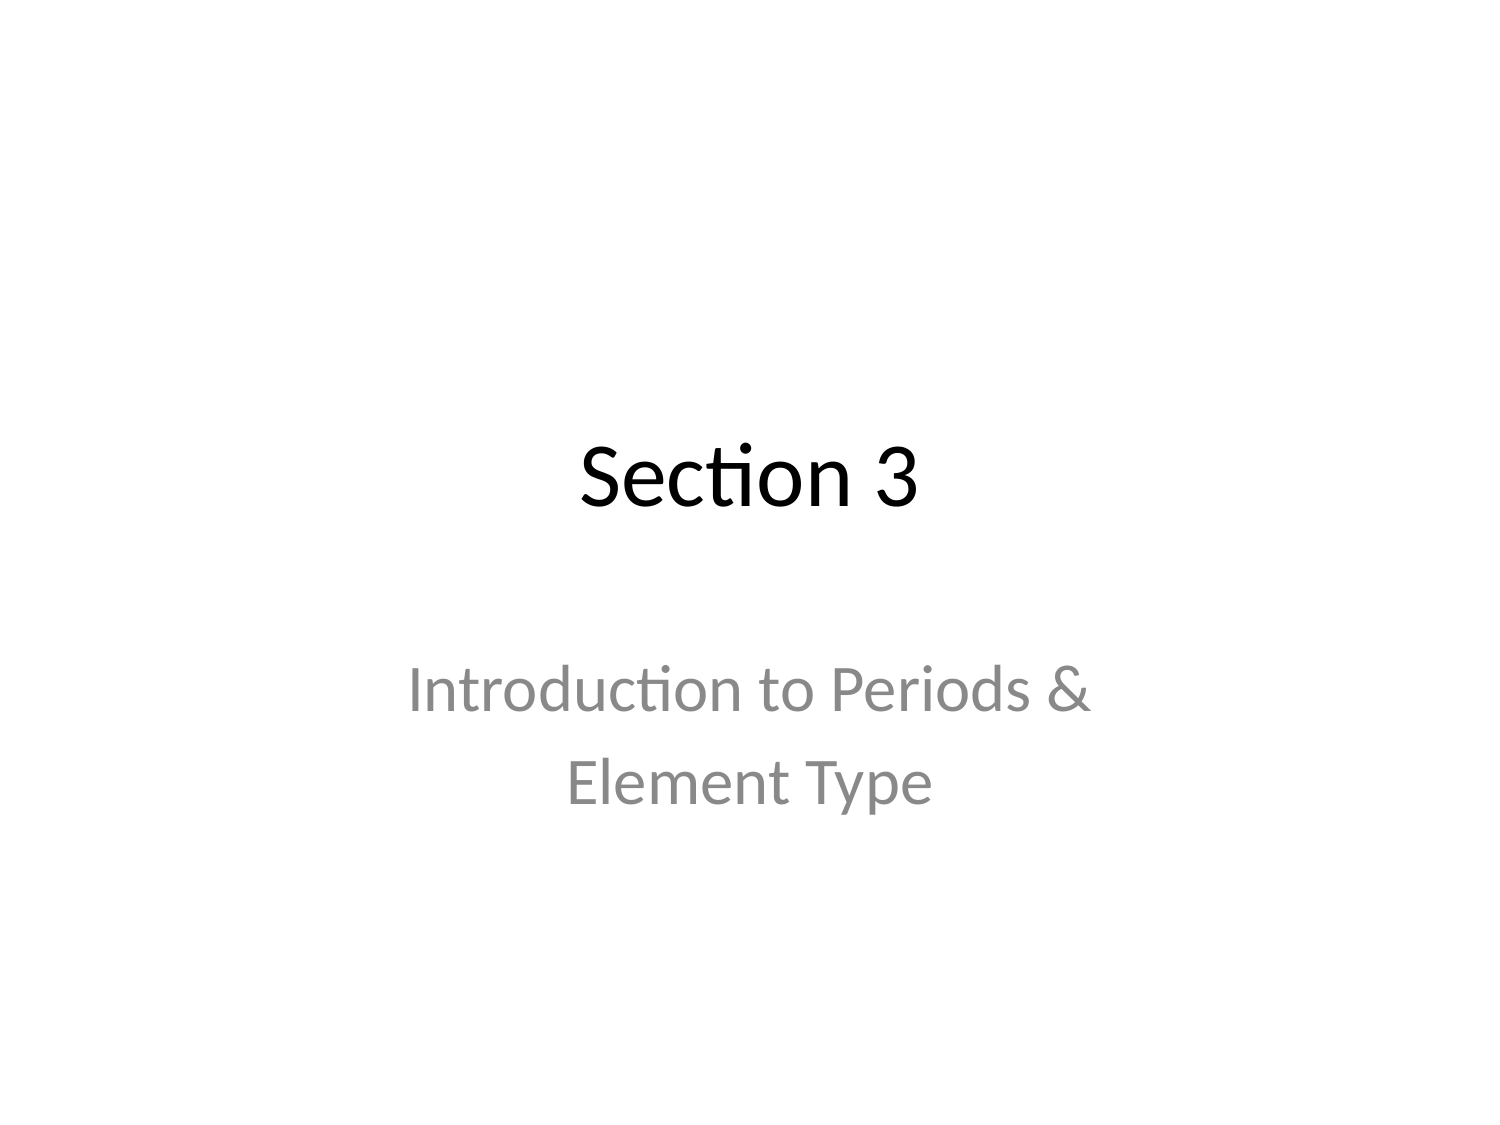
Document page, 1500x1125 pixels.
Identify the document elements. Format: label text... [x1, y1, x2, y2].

title Section 3 [112, 349, 1388, 591]
subtitle Introduction to Periods & Element Type [225, 637, 1275, 925]
